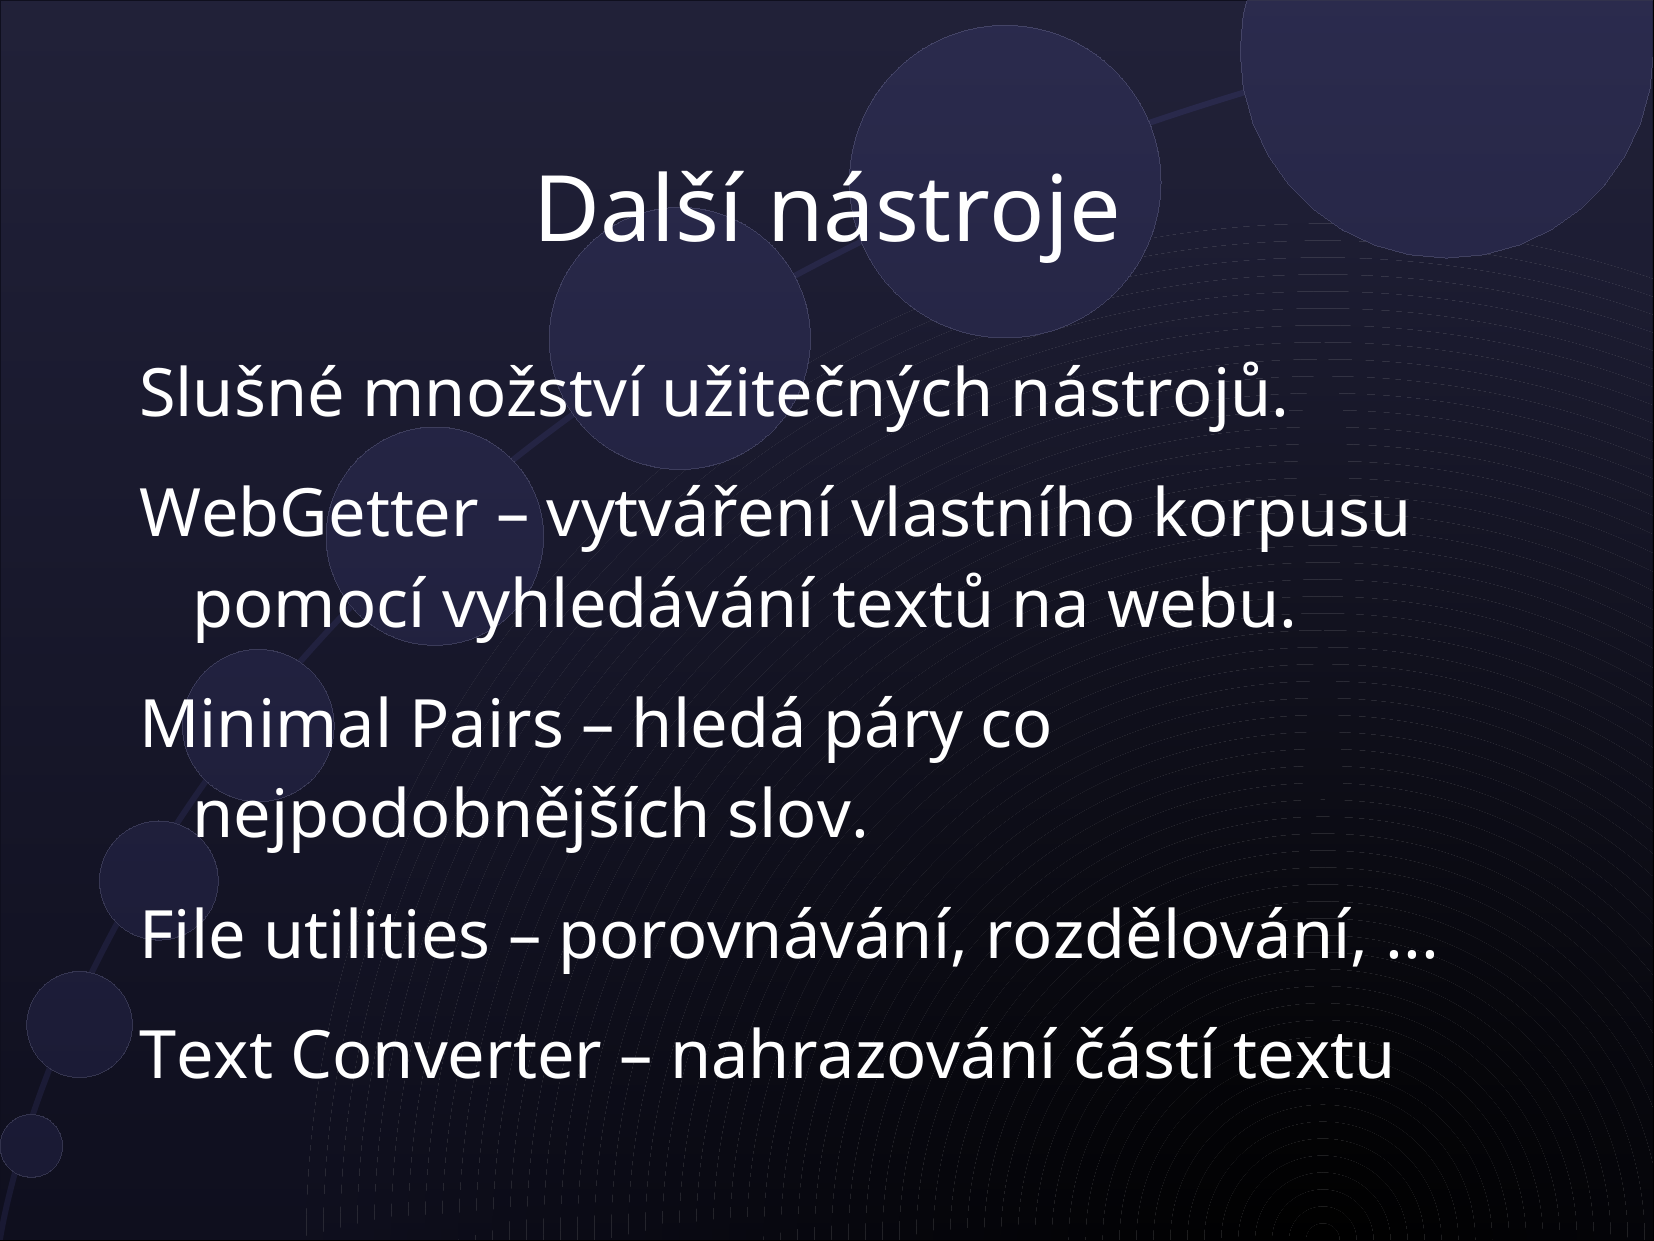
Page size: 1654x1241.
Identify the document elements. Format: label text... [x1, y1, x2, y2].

list Slušné množství užitečných nástrojů. WebGetter – vytváření vlastního korpusu pomocí vyhledávání textů na webu. Minimal Pairs – hledá páry co nejpodobnějších slov. File utilities – porovnávání, rozdělování, ... Text Converter – nahrazování částí textu [121, 344, 1534, 1127]
title Další nástroje [121, 102, 1534, 311]
